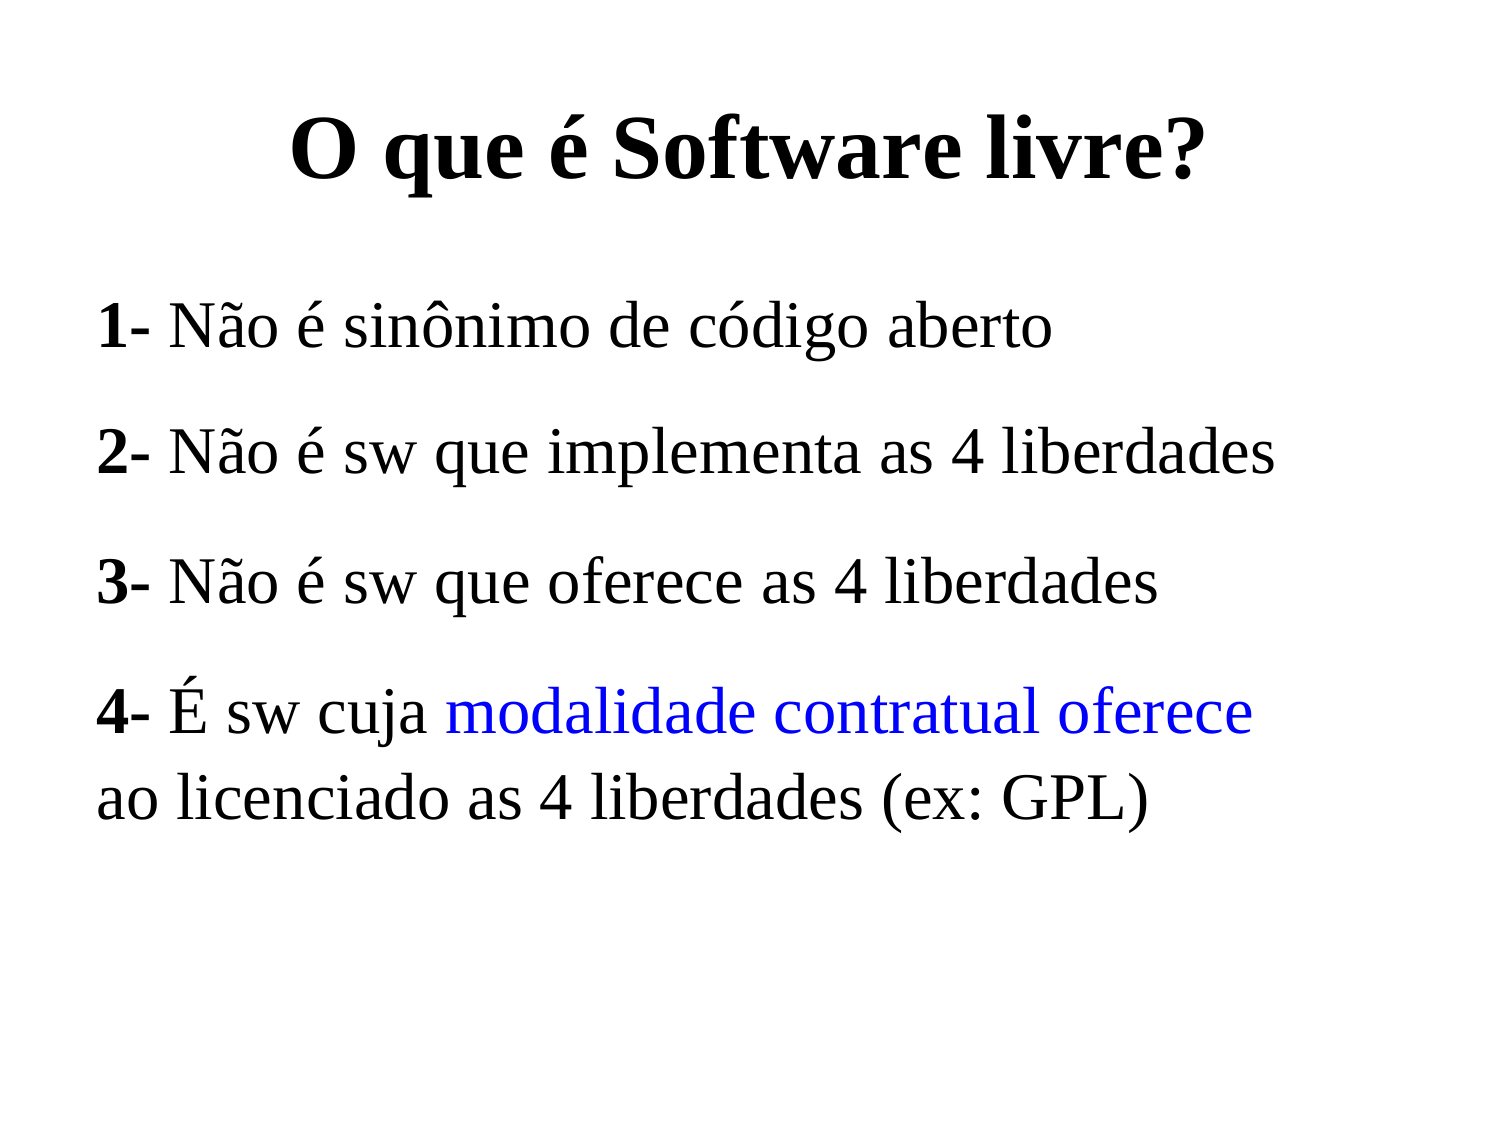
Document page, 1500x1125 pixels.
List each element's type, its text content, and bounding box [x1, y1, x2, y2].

text_box 1- Não é sinônimo de código aberto 2- Não é sw que implementa as 4 liberdades 3- Não é sw que oferece as 4 liberdades 4- É sw cuja modalidade contratual oferece ao licenciado as 4 liberdades (ex: GPL) [96, 288, 1440, 973]
title O que é Software livre? [0, 78, 1500, 218]
